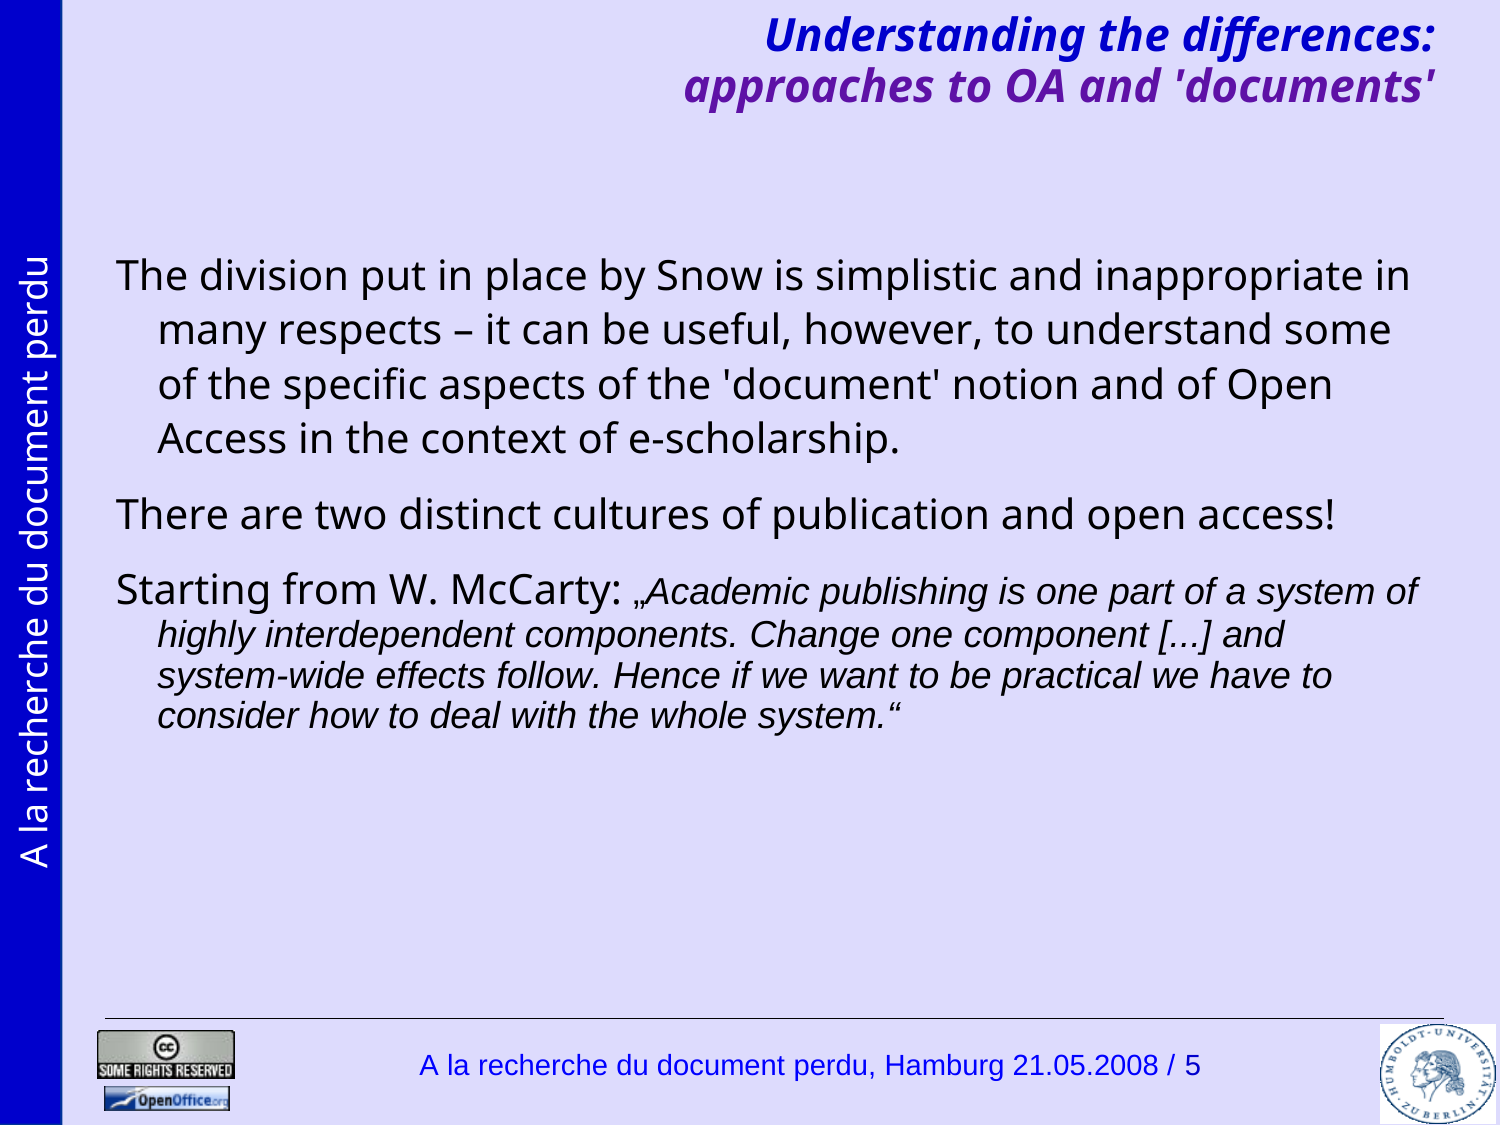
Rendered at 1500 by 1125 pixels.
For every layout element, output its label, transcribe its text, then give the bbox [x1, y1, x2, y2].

picture [97, 1030, 235, 1079]
picture [104, 1086, 230, 1111]
title Understanding the differences: approaches to OA and 'documents' [96, 0, 1436, 186]
picture [1380, 1024, 1496, 1124]
list The division put in place by Snow is simplistic and inappropriate in many respects – it can be useful, however, to understand some of the specific aspects of the 'document' notion and of Open Access in the context of e-scholarship. There are two distinct cultures of publication and open access! Starting from W. McCarty: „Academic publishing is one part of a system of highly interdependent components. Change one component [...] and system-wide effects follow. Hence if we want to be practical we have to consider how to deal with the whole system.“ [115, 246, 1426, 705]
